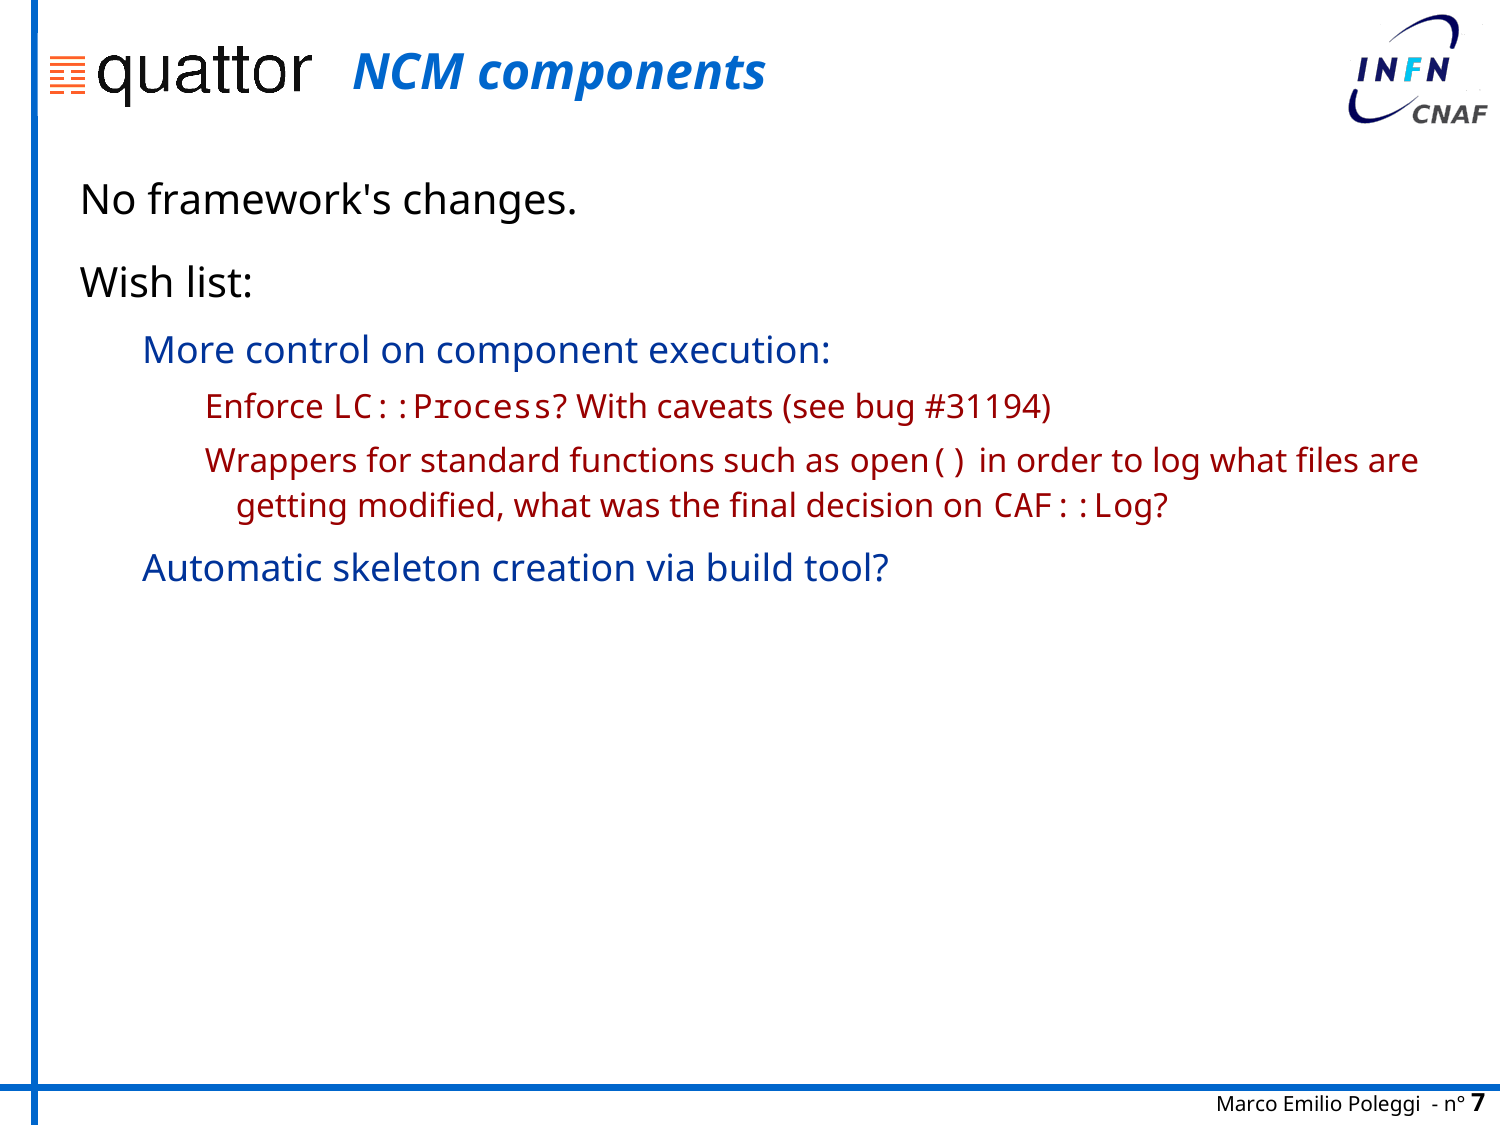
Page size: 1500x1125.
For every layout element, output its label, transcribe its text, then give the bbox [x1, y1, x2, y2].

list No framework's changes. Wish list: More control on component execution: Enforce LC::Process? With caveats (see bug #31194) Wrappers for standard functions such as open() in order to log what files are getting modified, what was the final decision on CAF::Log? Automatic skeleton creation via build tool? [64, 162, 1450, 1063]
title NCM components [337, 2, 1326, 112]
picture [1347, 13, 1489, 125]
